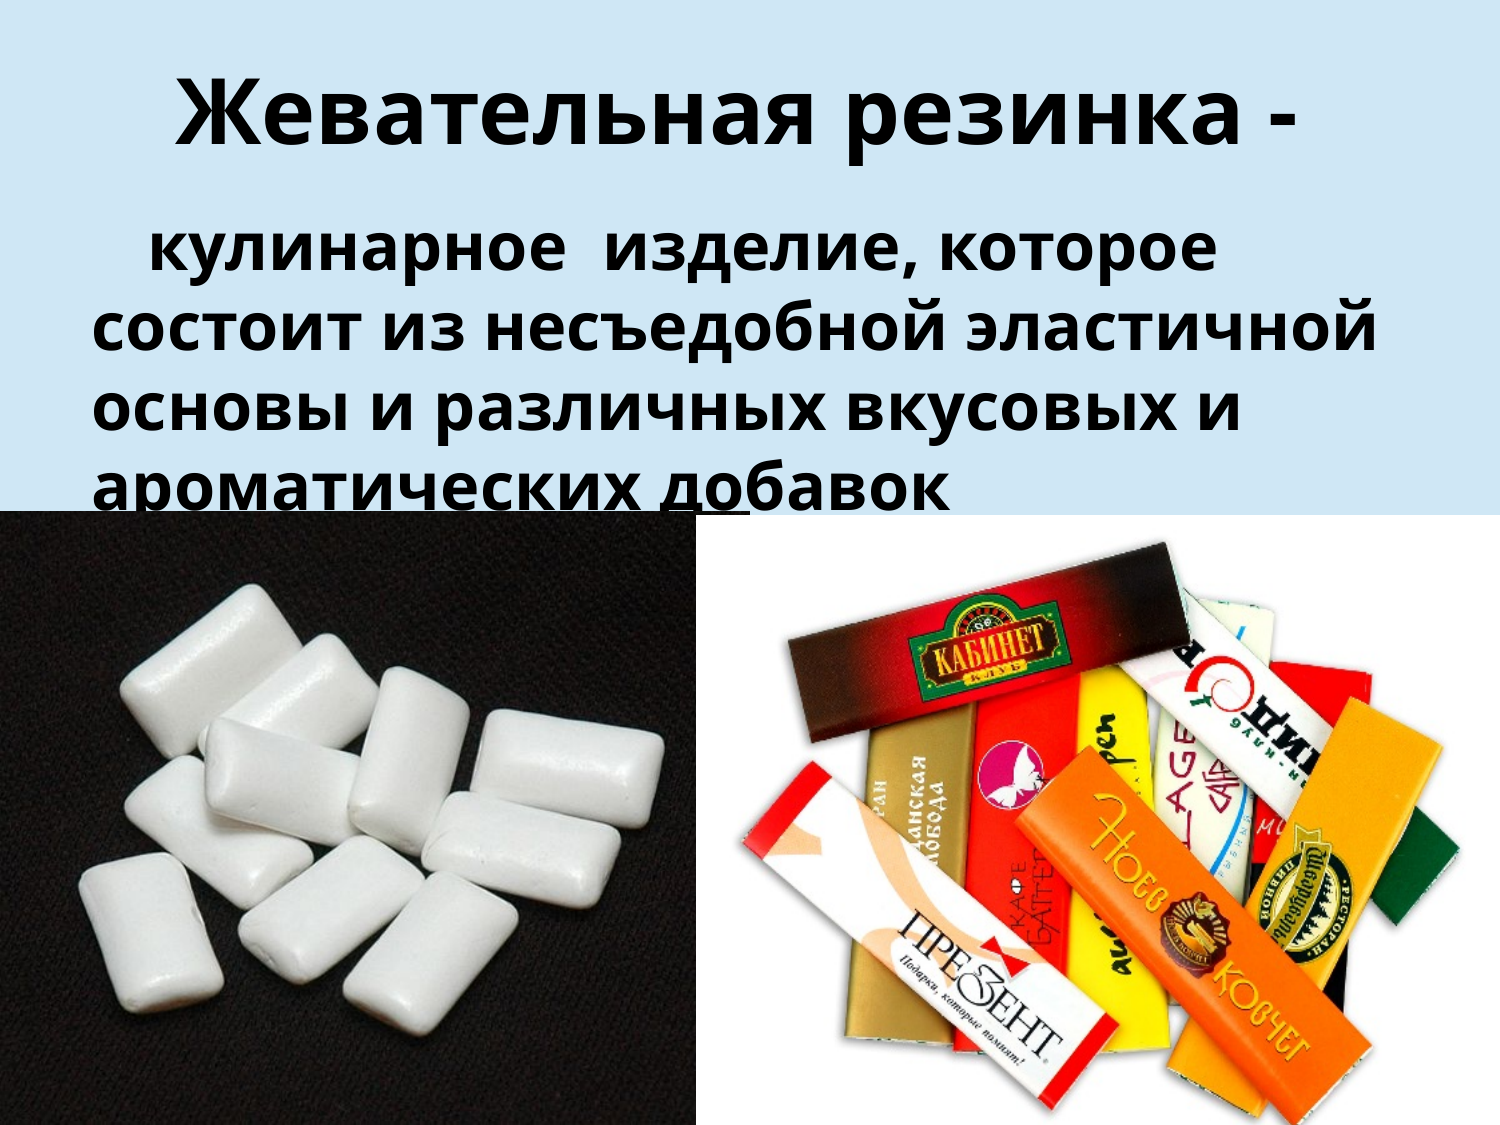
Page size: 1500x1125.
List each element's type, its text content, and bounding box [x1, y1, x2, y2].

picture [0, 511, 1500, 1125]
title Жевательная резинка - [75, 45, 1425, 233]
list кулинарное изделие, которое состоит из несъедобной эластичной основы и различных вкусовых и ароматических добавок [76, 196, 1427, 515]
